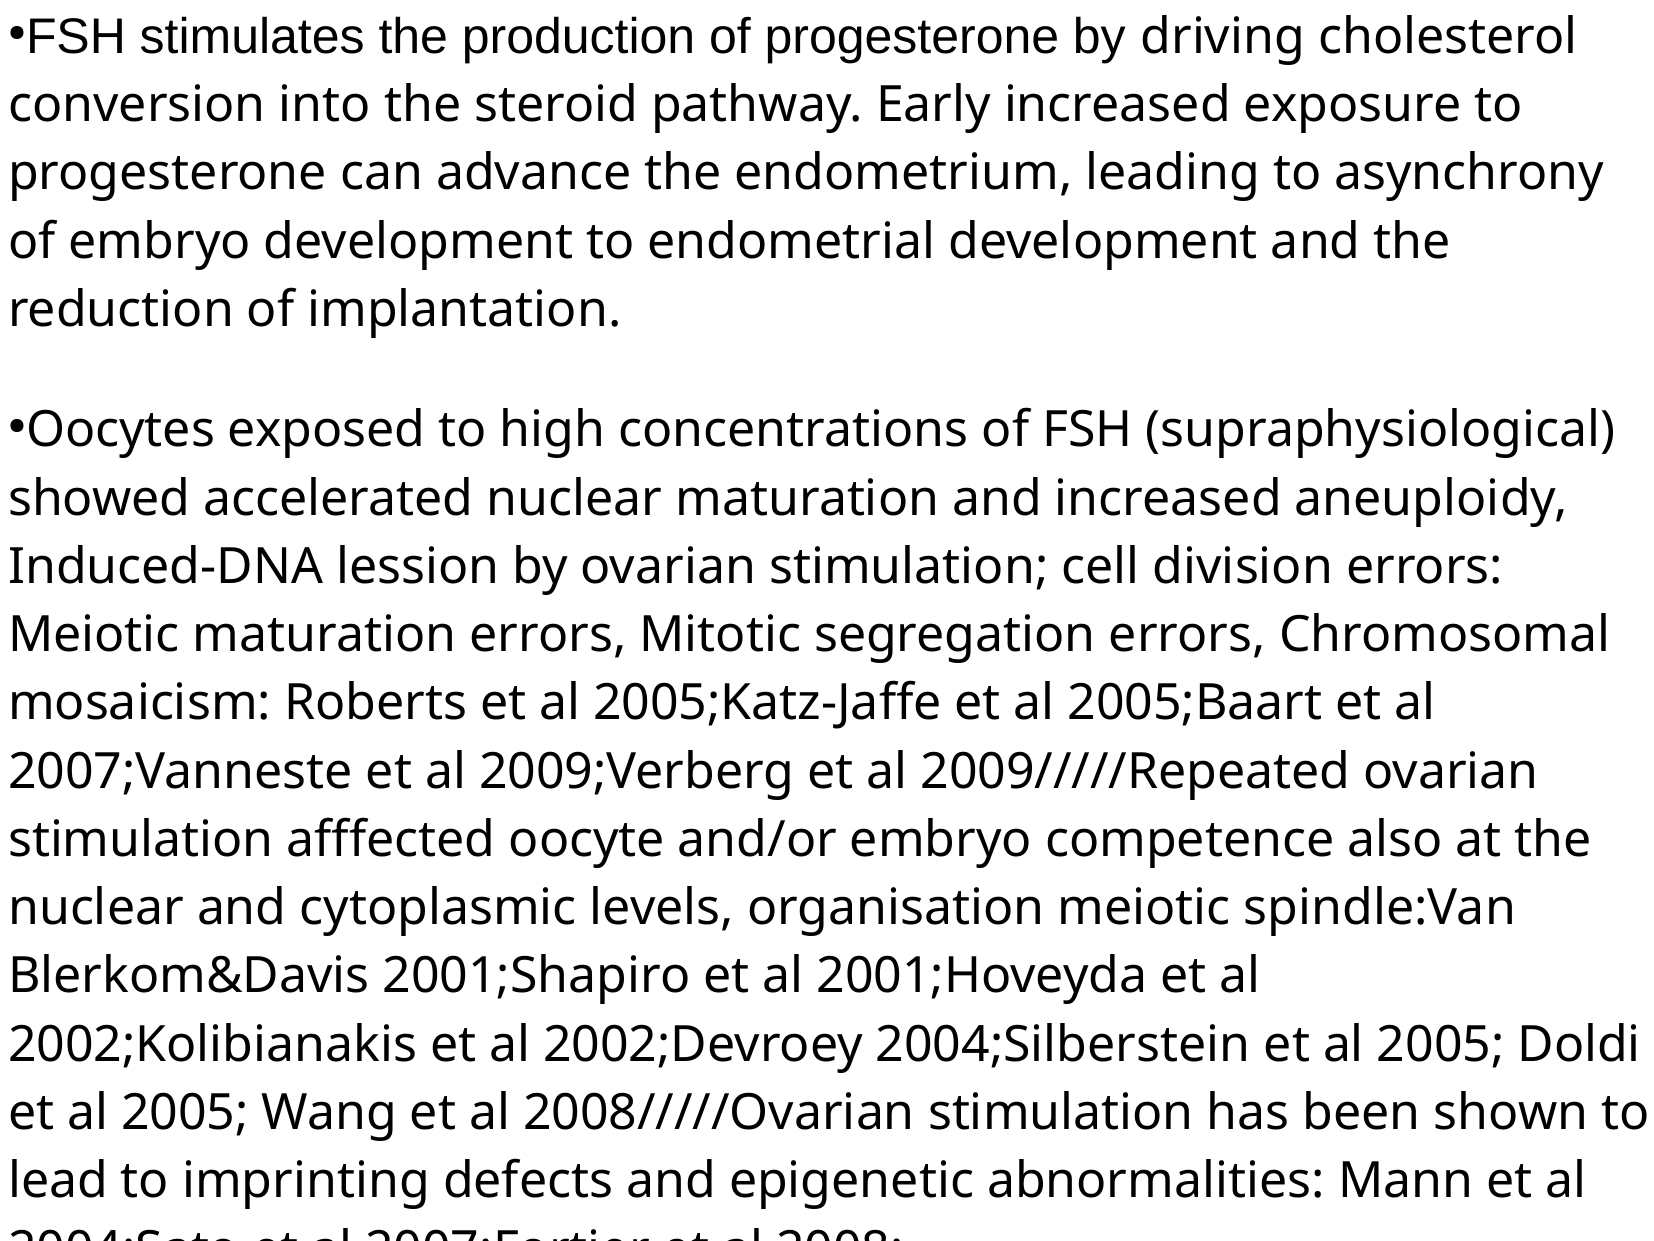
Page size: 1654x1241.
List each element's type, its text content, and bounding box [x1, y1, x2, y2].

text_box FSH stimulates the production of progesterone by driving cholesterol conversion into the steroid pathway. Early increased exposure to progesterone can advance the endometrium, leading to asynchrony of embryo development to endometrial development and the reduction of implantation. Oocytes exposed to high concentrations of FSH (supraphysiological) showed accelerated nuclear maturation and increased aneuploidy, Induced-DNA lession by ovarian stimulation; cell division errors: Meiotic maturation errors, Mitotic segregation errors, Chromosomal mosaicism: Roberts et al 2005;Katz-Jaffe et al 2005;Baart et al 2007;Vanneste et al 2009;Verberg et al 2009/////Repeated ovarian stimulation afffected oocyte and/or embryo competence also at the nuclear and cytoplasmic levels, organisation meiotic spindle:Van Blerkom&Davis 2001;Shapiro et al 2001;Hoveyda et al 2002;Kolibianakis et al 2002;Devroey 2004;Silberstein et al 2005; Doldi et al 2005; Wang et al 2008/////Ovarian stimulation has been shown to lead to imprinting defects and epigenetic abnormalities: Mann et al 2004;Sato et al 2007;Fortier et al 2008; [8, 0, 1654, 1241]
